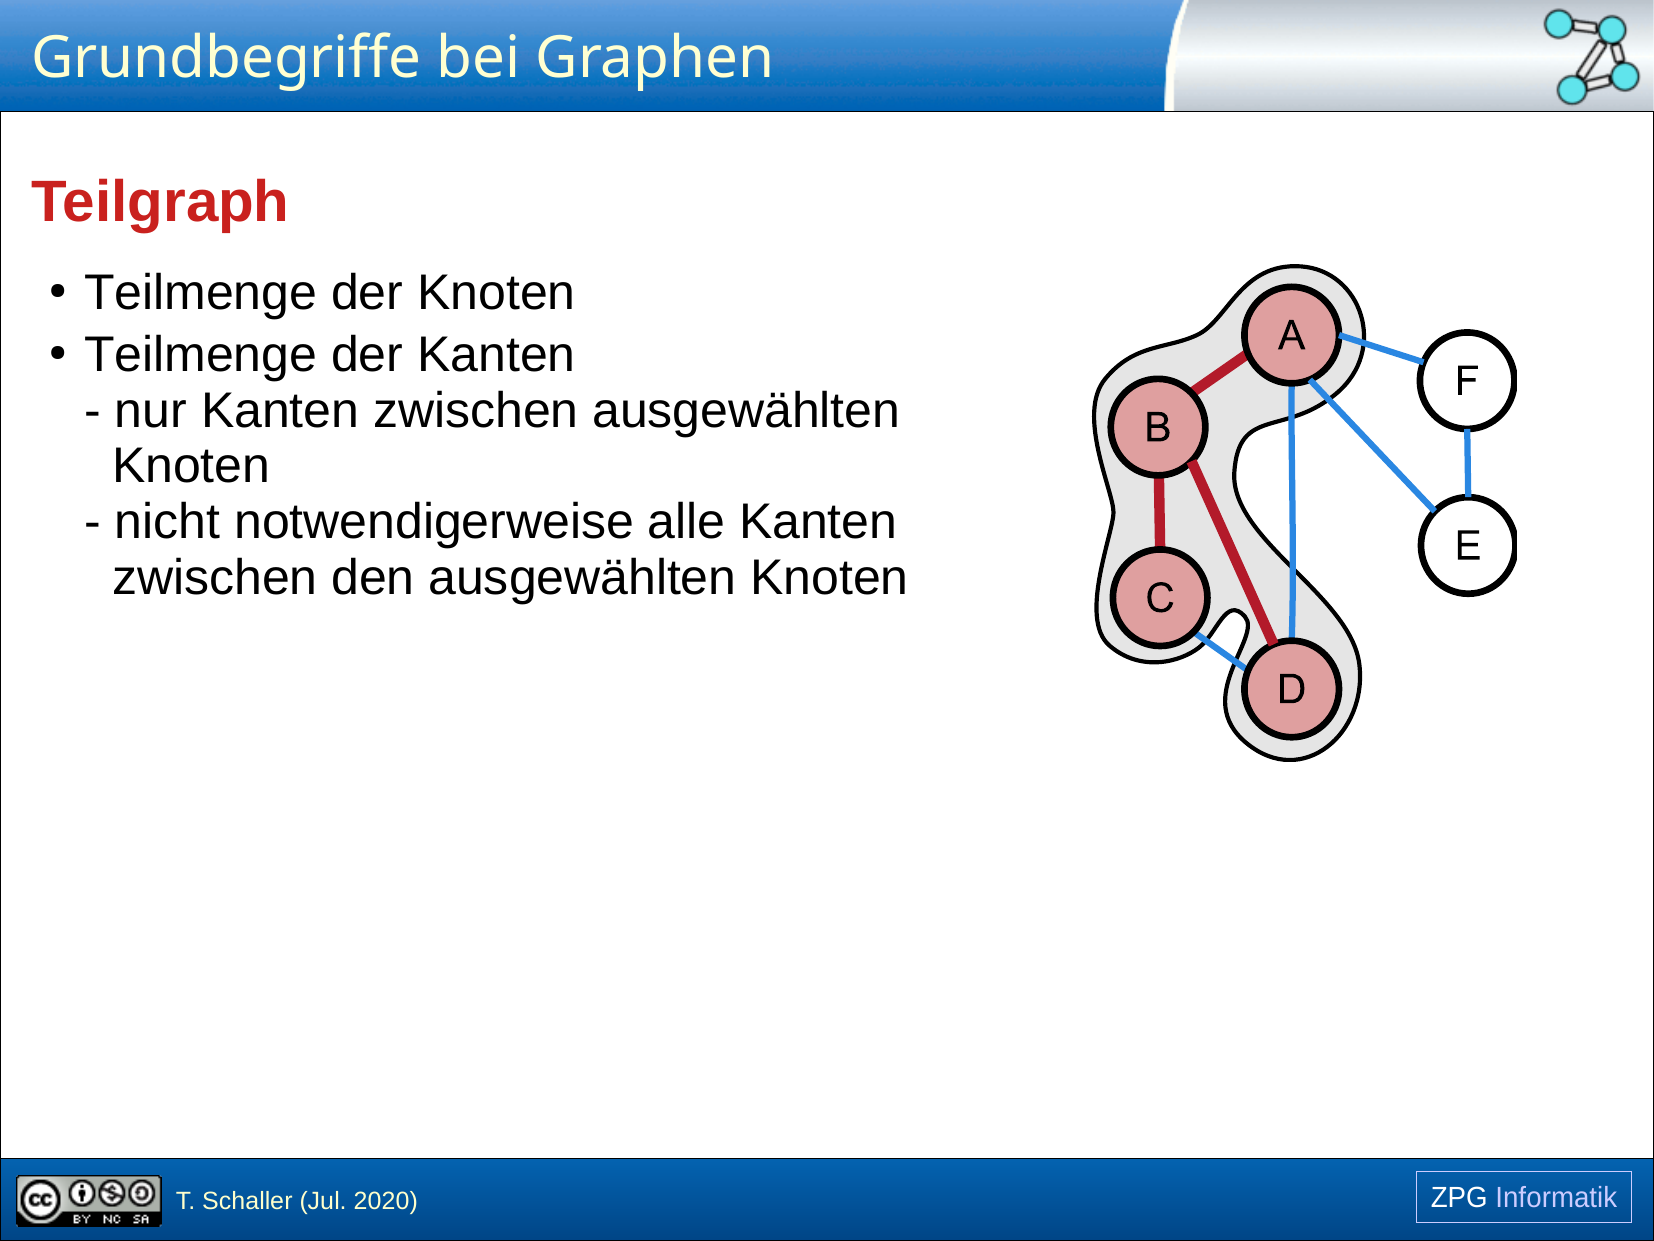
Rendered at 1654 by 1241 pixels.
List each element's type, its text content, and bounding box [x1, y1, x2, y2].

picture [16, 1175, 162, 1227]
text_box Teilmenge der Knoten Teilmenge der Kanten - nur Kanten zwischen ausgewählten Knoten - nicht notwendigerweise alle Kanten zwischen den ausgewählten Knoten [48, 264, 1000, 723]
title Grundbegriffe bei Graphen [31, 16, 1151, 94]
text_box Teilgraph [31, 168, 900, 235]
picture [1091, 264, 1517, 762]
picture [0, 0, 1654, 111]
